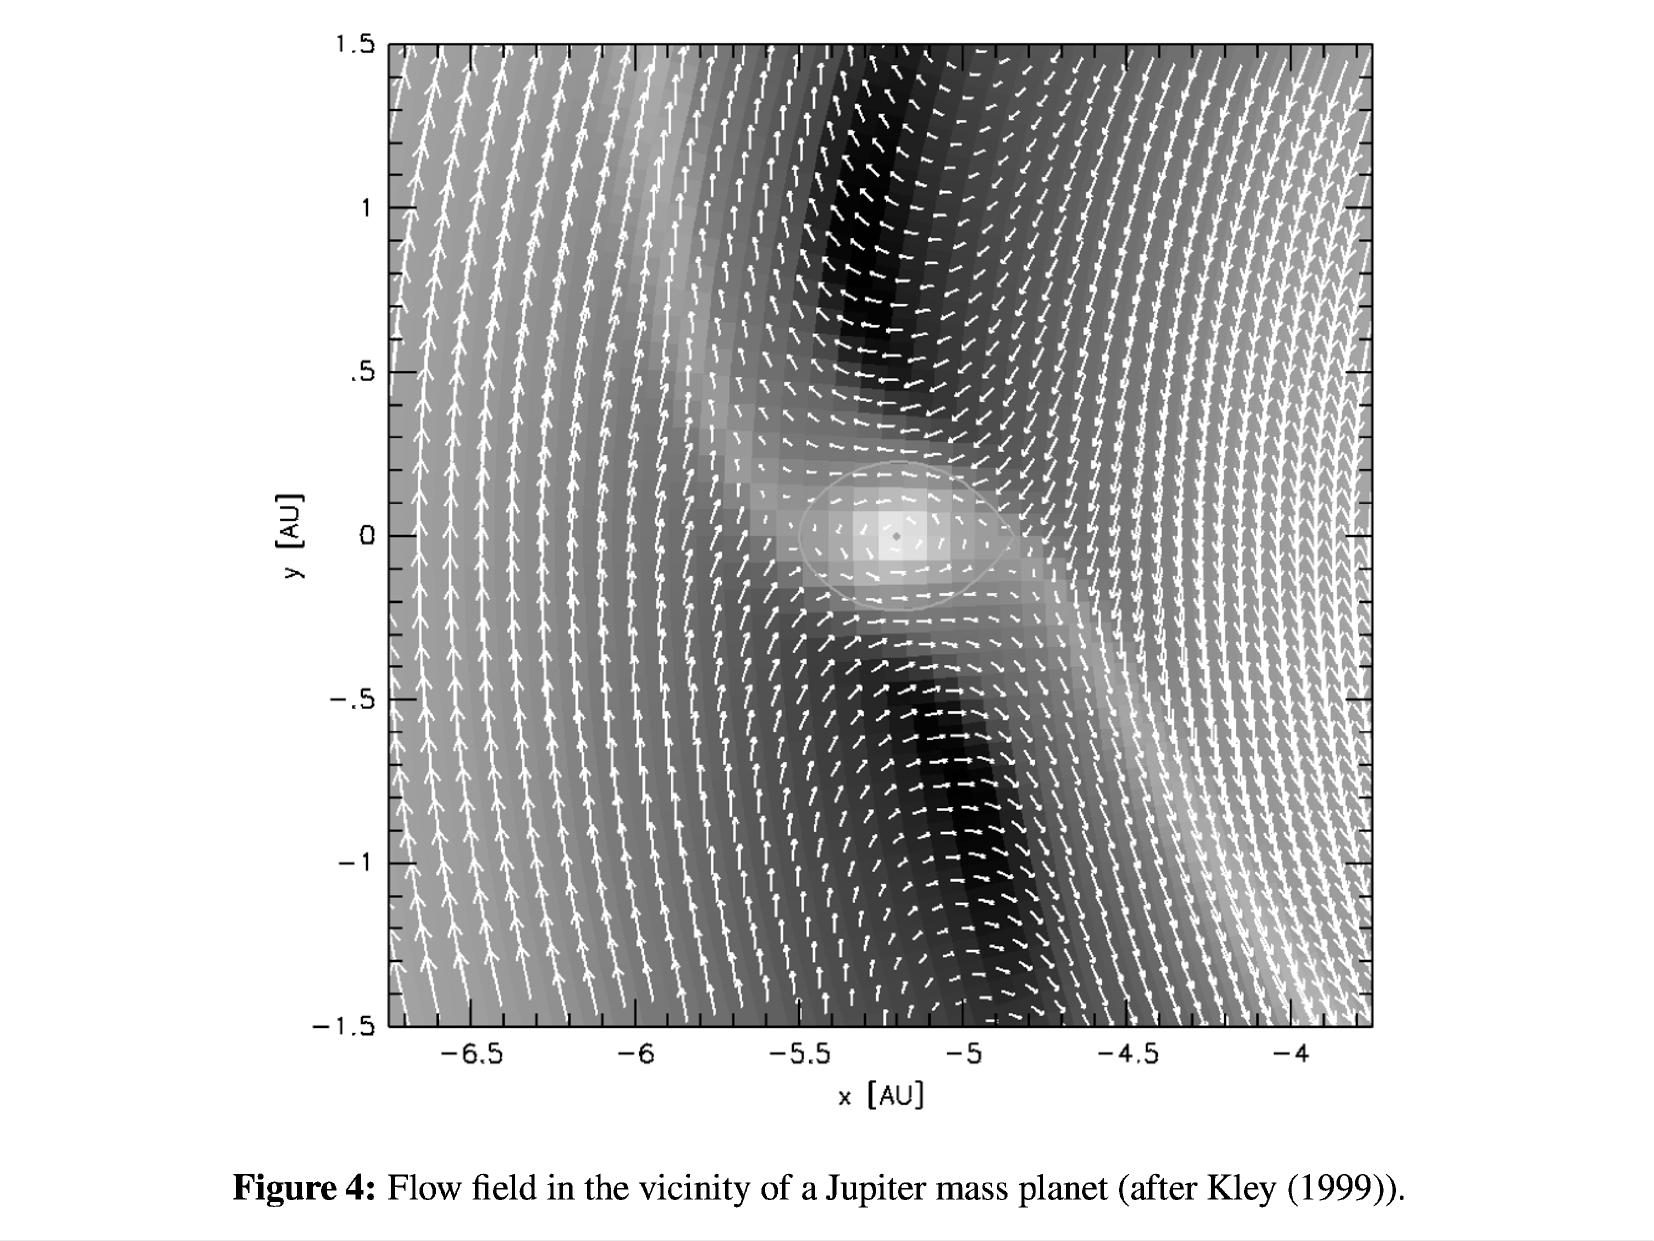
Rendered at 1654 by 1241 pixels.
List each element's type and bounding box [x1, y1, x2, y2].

text_box [0, 0, 1653, 1241]
picture [197, 2, 1437, 1240]
